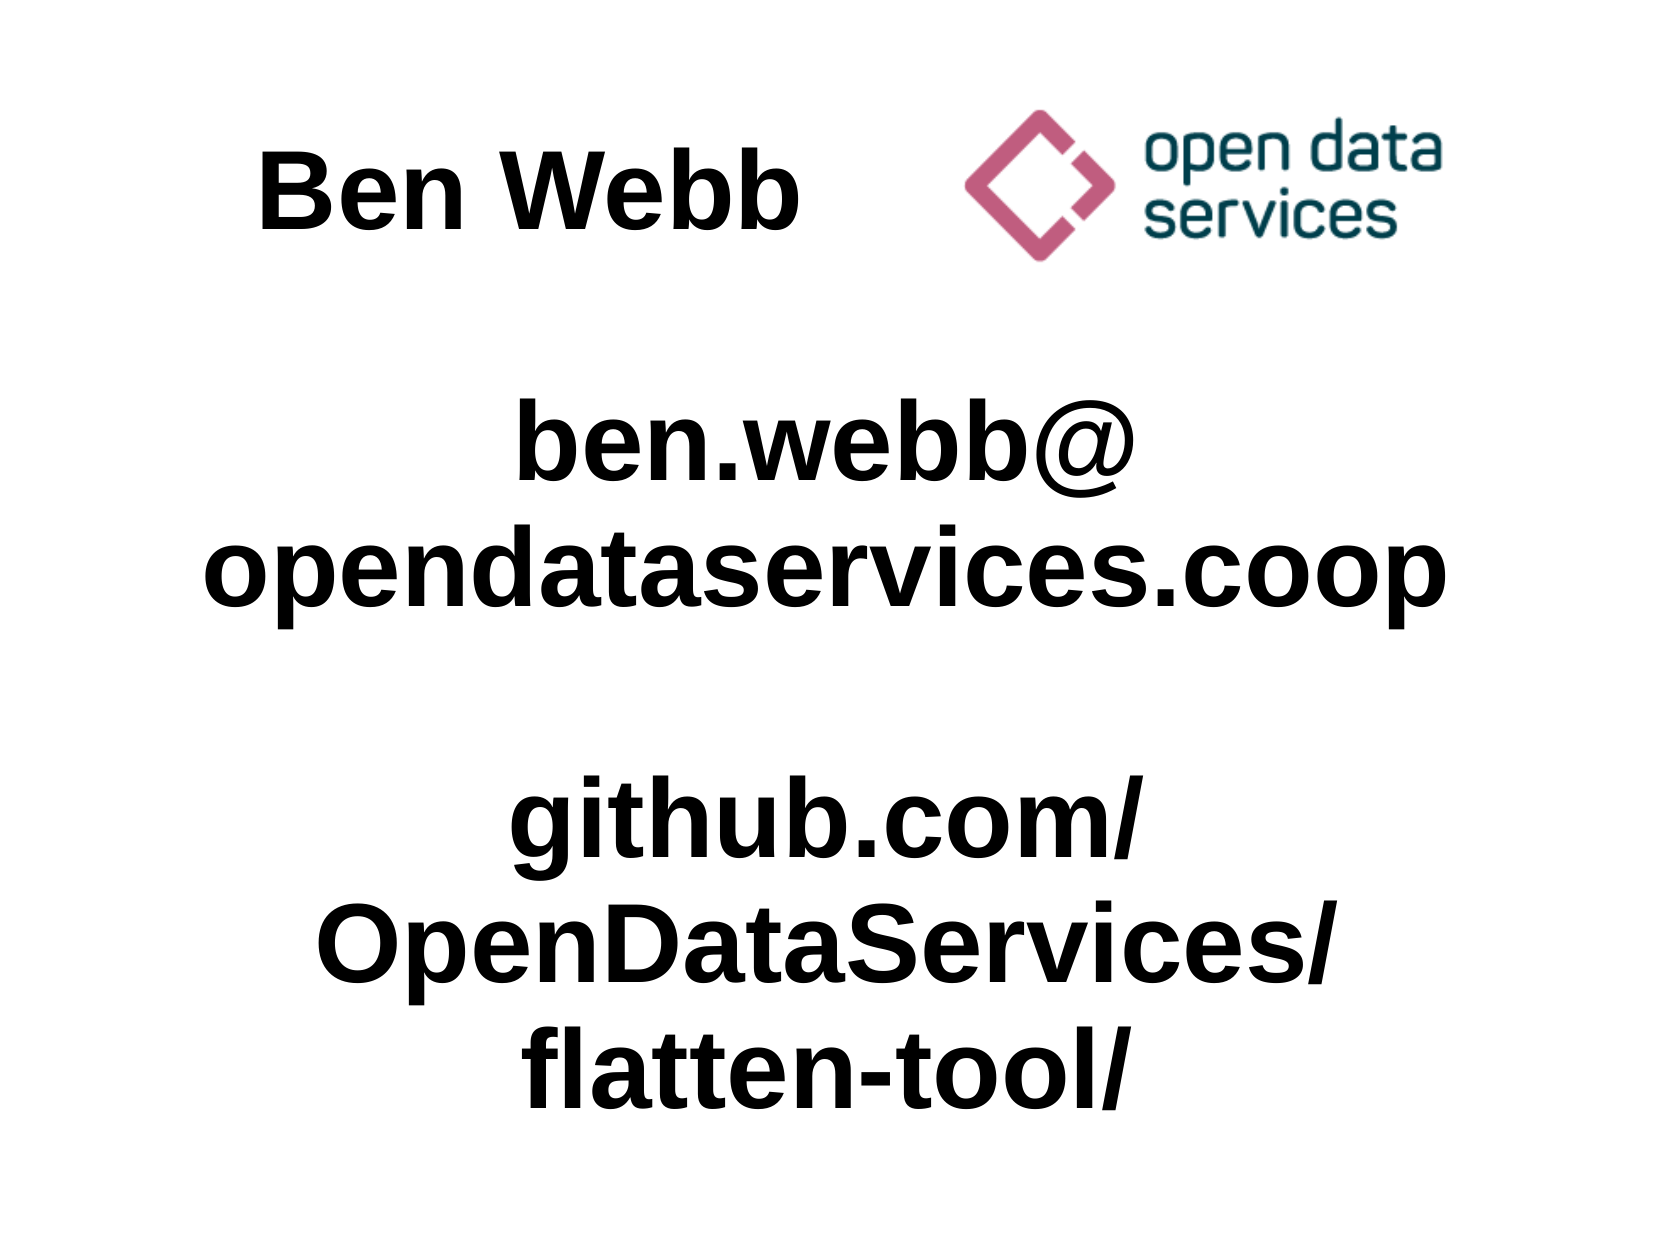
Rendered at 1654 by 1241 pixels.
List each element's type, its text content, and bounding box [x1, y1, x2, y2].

picture [962, 107, 1448, 264]
subtitle Ben Webb ben.webb@ opendataservices.coop github.com/ OpenDataServices/ flatten-tool/ [82, 125, 1571, 1134]
